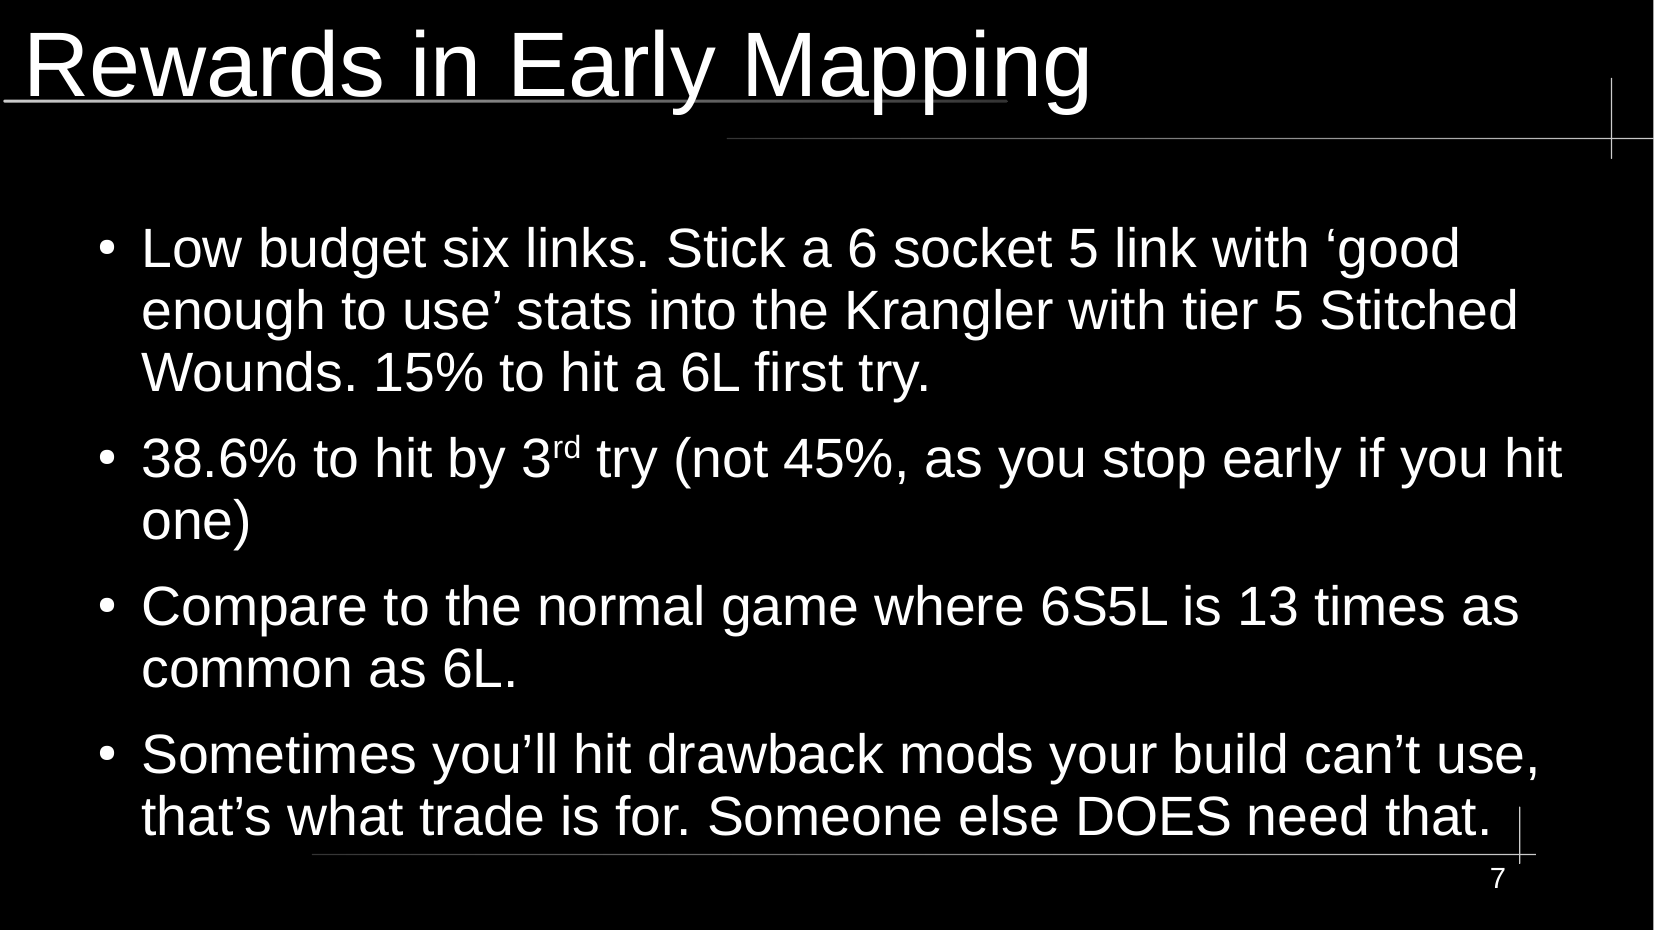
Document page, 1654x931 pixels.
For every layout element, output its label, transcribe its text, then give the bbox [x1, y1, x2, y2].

list Low budget six links. Stick a 6 socket 5 link with ‘good enough to use’ stats into the Krangler with tier 5 Stitched Wounds. 15% to hit a 6L first try. 38.6% to hit by 3rd try (not 45%, as you stop early if you hit one) Compare to the normal game where 6S5L is 13 times as common as 6L. Sometimes you’ll hit drawback mods your build can’t use, that’s what trade is for. Someone else DOES need that. [82, 217, 1571, 857]
title Rewards in Early Mapping [23, 11, 1589, 119]
